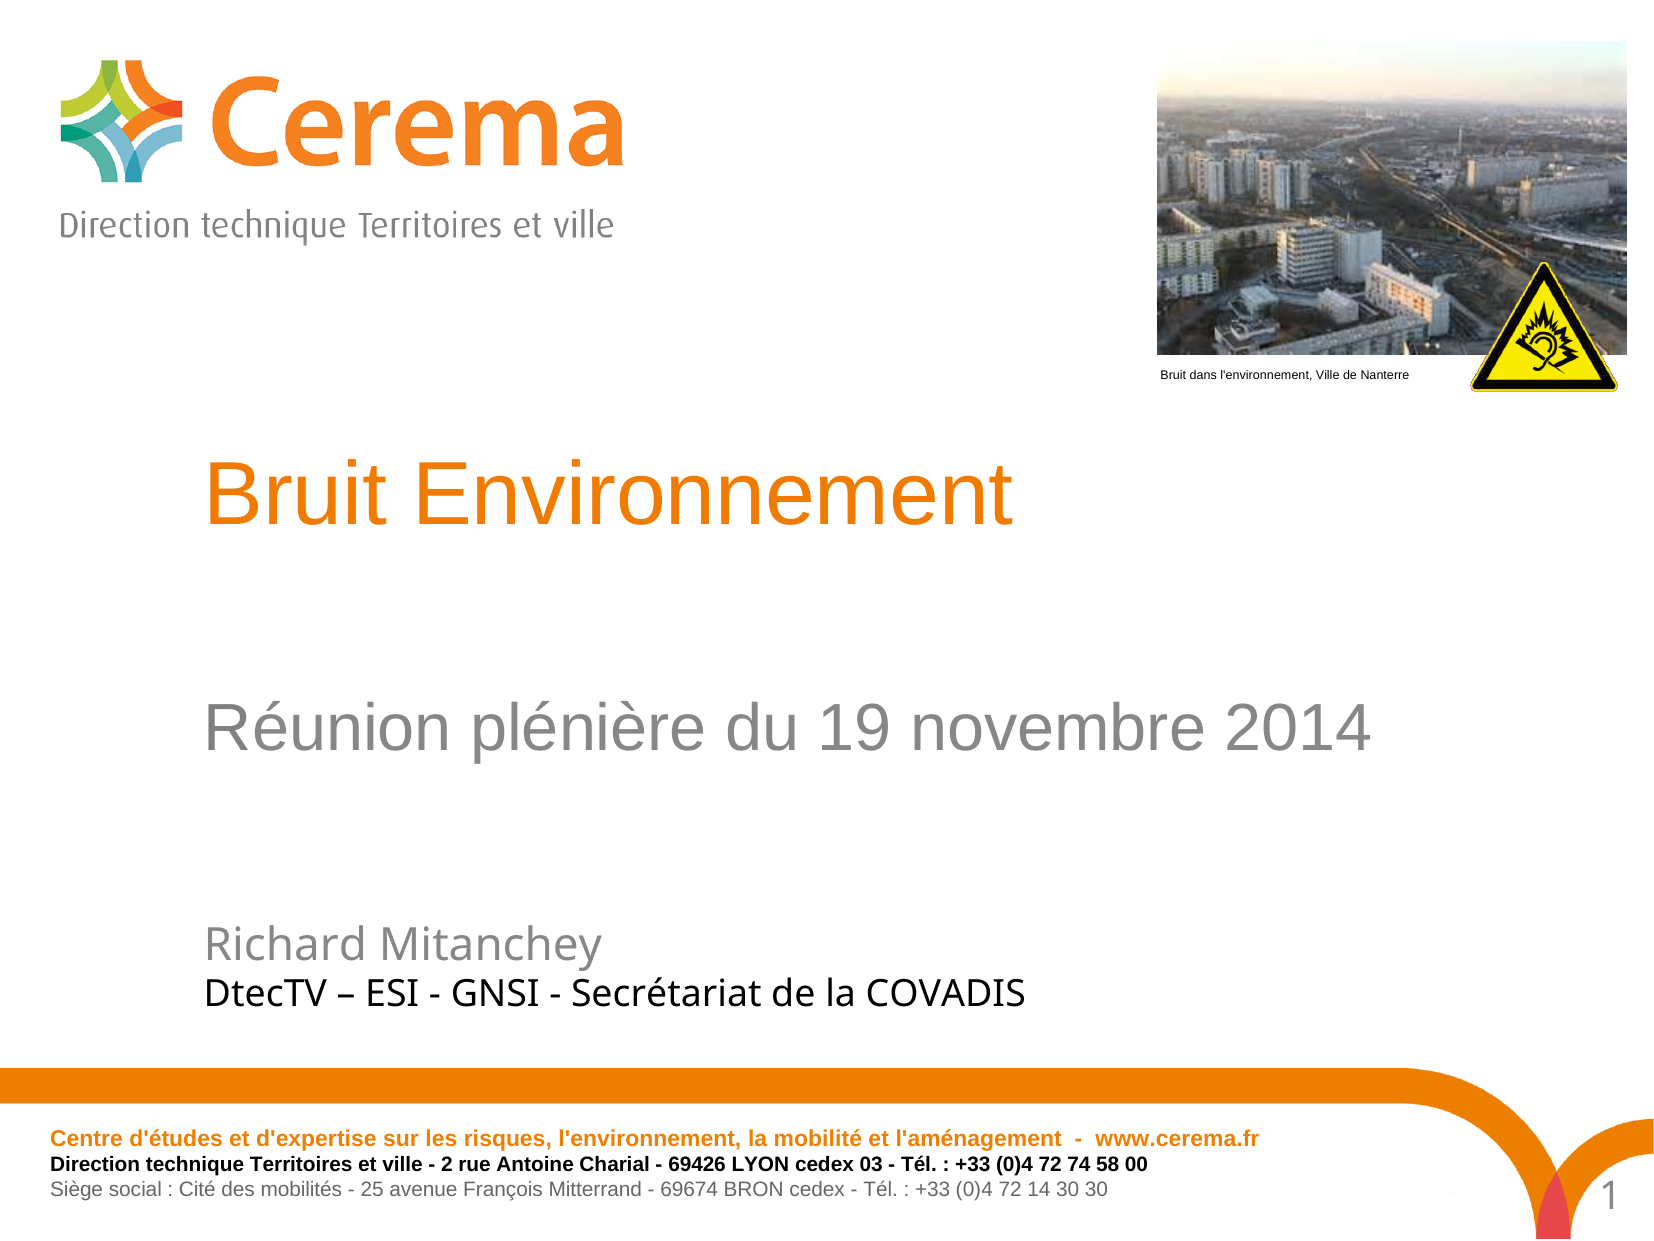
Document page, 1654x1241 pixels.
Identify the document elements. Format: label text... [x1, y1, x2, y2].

picture [0, 1068, 1654, 1239]
text_box Réunion plénière du 19 novembre 2014 [188, 675, 1465, 781]
text_box Richard Mitanchey DtecTV – ESI - GNSI - Secrétariat de la COVADIS [188, 906, 1465, 977]
text_box Bruit Environnement [188, 447, 1607, 655]
picture [0, 0, 684, 291]
picture [1157, 41, 1627, 393]
text_box Bruit dans l'environnement, Ville de Nanterre [1145, 359, 1426, 390]
